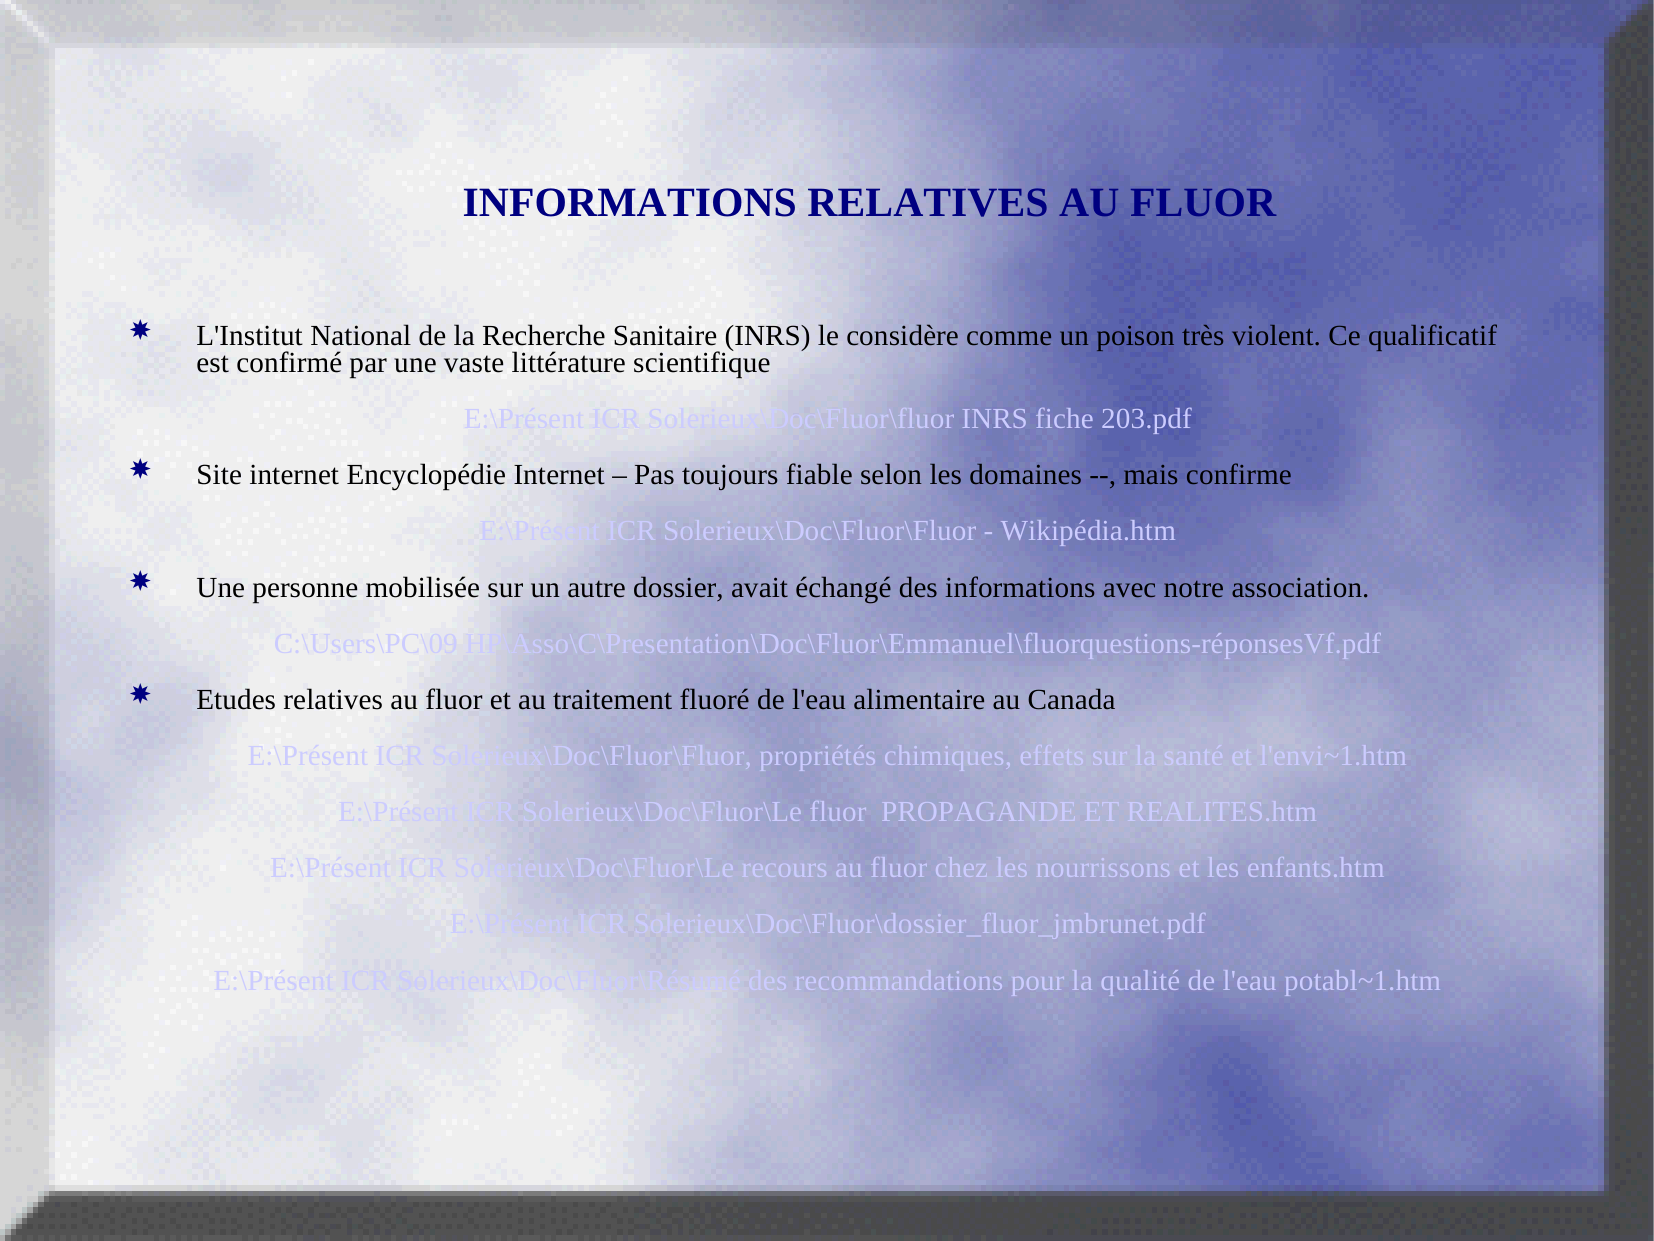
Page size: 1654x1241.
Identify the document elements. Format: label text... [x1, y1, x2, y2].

picture [0, 0, 1654, 1241]
list L'Institut National de la Recherche Sanitaire (INRS) le considère comme un poison très violent. Ce qualificatif est confirmé par une vaste littérature scientifique E:\Présent ICR Solerieux\Doc\Fluor\fluor INRS fiche 203.pdf Site internet Encyclopédie Internet – Pas toujours fiable selon les domaines --, mais confirme E:\Présent ICR Solerieux\Doc\Fluor\Fluor - Wikipédia.htm Une personne mobilisée sur un autre dossier, avait échangé des informations avec notre association. C:\Users\PC\09 HP\Asso\C\Presentation\Doc\Fluor\Emmanuel\fluorquestions-réponsesVf.pdf Etudes relatives au fluor et au traitement fluoré de l'eau alimentaire au Canada E:\Présent ICR Solerieux\Doc\Fluor\Fluor, propriétés chimiques, effets sur la santé et l'envi~1.htm E:\Présent ICR Solerieux\Doc\Fluor\Le fluor PROPAGANDE ET REALITES.htm E:\Présent ICR Solerieux\Doc\Fluor\Le recours au fluor chez les nourrissons et les enfants.htm E:\Présent ICR Solerieux\Doc\Fluor\dossier_fluor_jmbrunet.pdf E:\Présent ICR Solerieux\Doc\Fluor\Résumé des recommandations pour la qualité de l'eau potabl~1.htm [121, 324, 1530, 1156]
title INFORMATIONS RELATIVES AU FLUOR [201, 105, 1539, 306]
